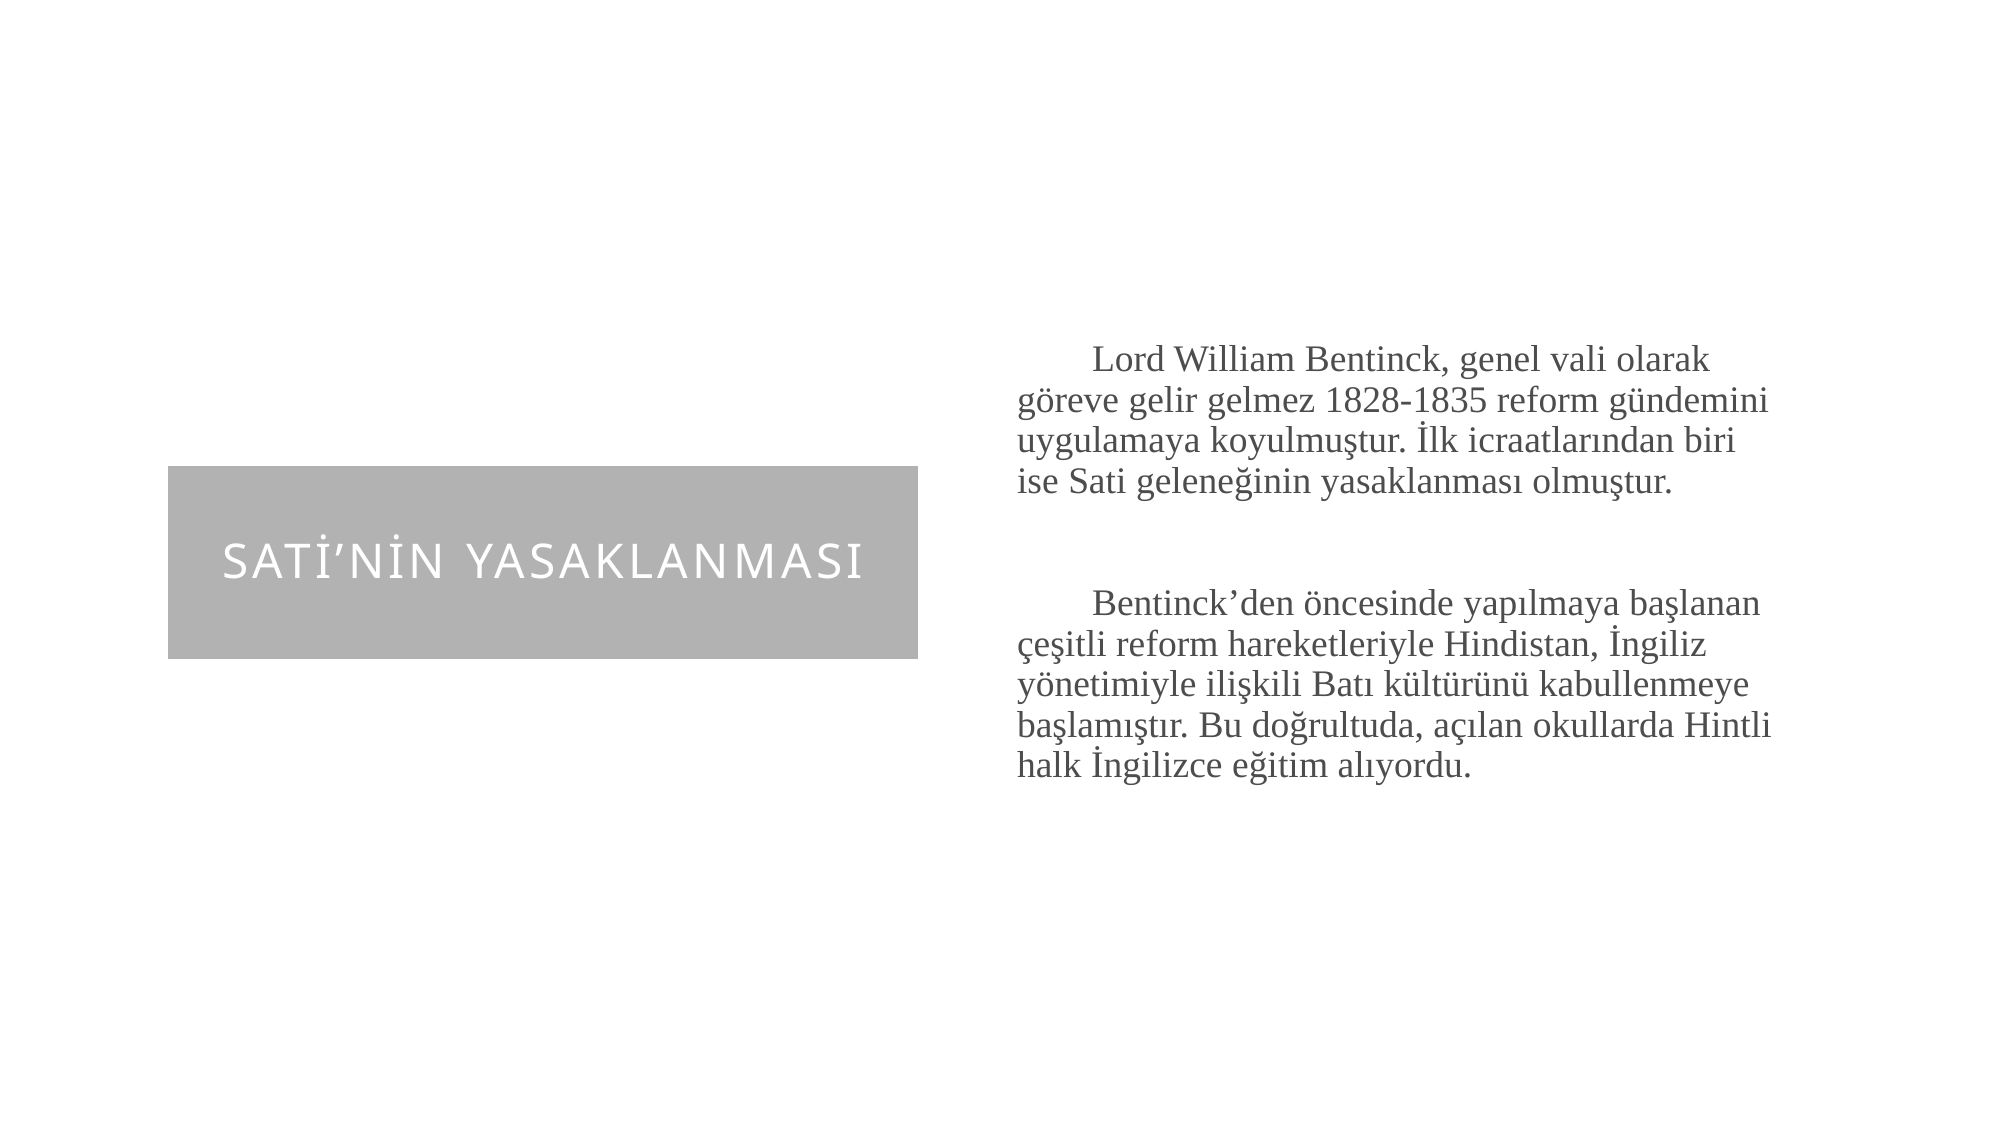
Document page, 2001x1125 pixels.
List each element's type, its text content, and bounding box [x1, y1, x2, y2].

title Sati’nin yasaklanması [183, 481, 903, 644]
list Lord William Bentinck, genel vali olarak göreve gelir gelmez 1828-1835 reform gündemini uygulamaya koyulmuştur. İlk icraatlarından biri ise Sati geleneğinin yasaklanması olmuştur. Bentinck’den öncesinde yapılmaya başlanan çeşitli reform hareketleriyle Hindistan, İngiliz yönetimiyle ilişkili Batı kültürünü kabullenmeye başlamıştır. Bu doğrultuda, açılan okullarda Hintli halk İngilizce eğitim alıyordu. [999, 236, 1791, 889]
